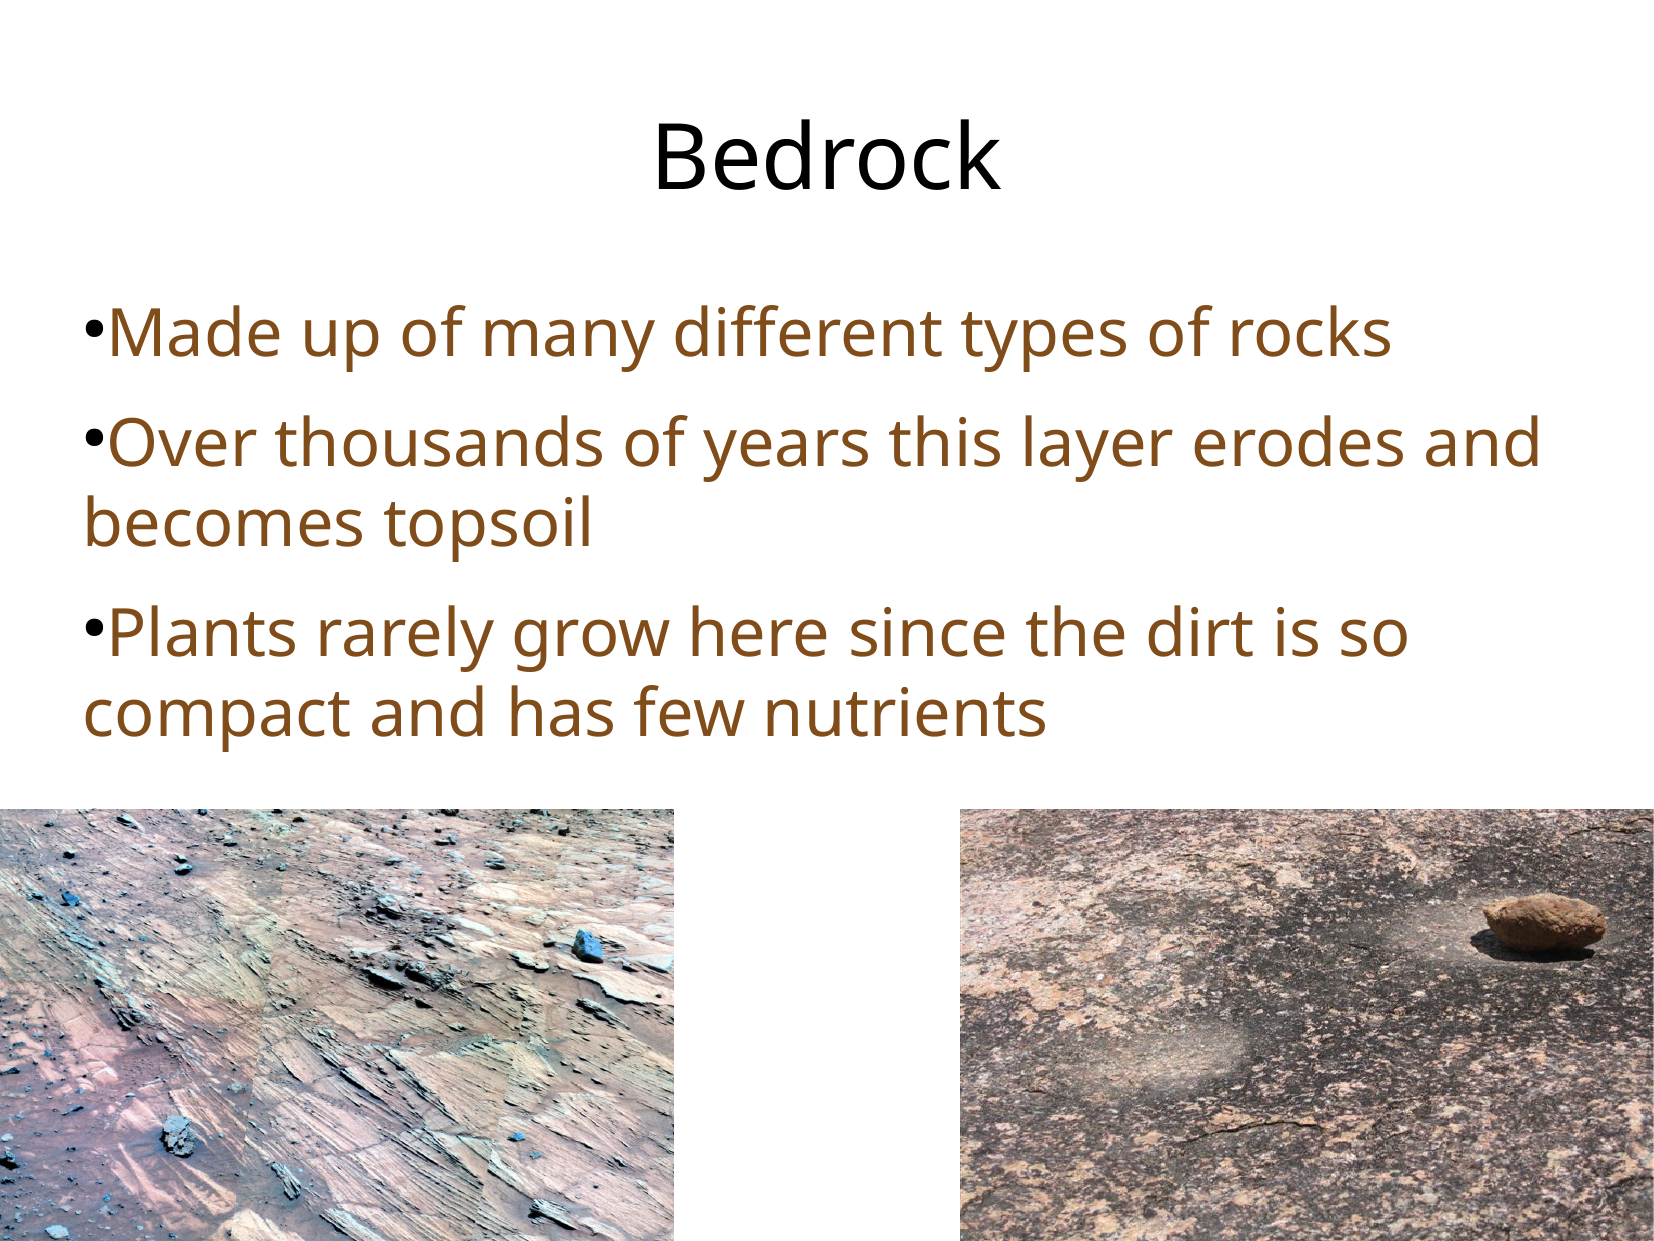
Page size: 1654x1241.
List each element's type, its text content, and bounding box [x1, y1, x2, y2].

picture [960, 810, 1654, 1241]
title Bedrock [82, 49, 1571, 257]
list Made up of many different types of rocks Over thousands of years this layer erodes and becomes topsoil Plants rarely grow here since the dirt is so compact and has few nutrients [82, 290, 1571, 1109]
picture [0, 810, 674, 1241]
